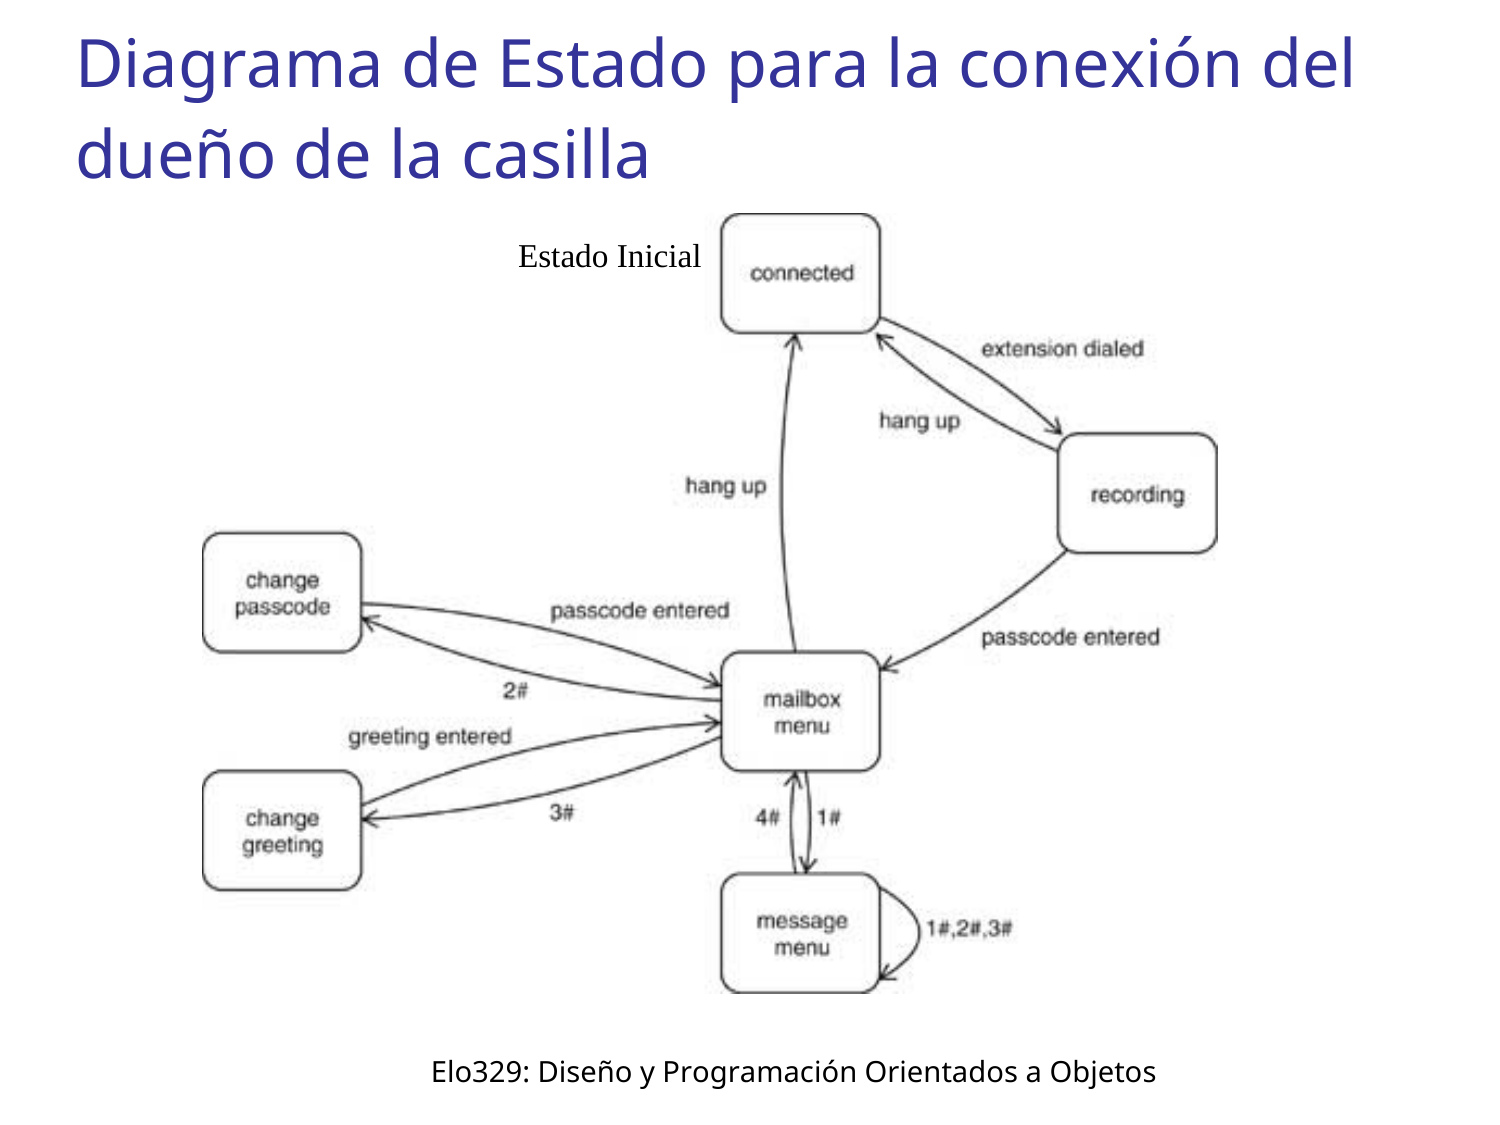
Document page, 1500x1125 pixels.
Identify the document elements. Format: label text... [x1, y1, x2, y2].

title Diagrama de Estado para la conexión del dueño de la casilla [75, 19, 1449, 194]
picture [202, 213, 1218, 994]
text_box Estado Inicial [503, 226, 718, 282]
